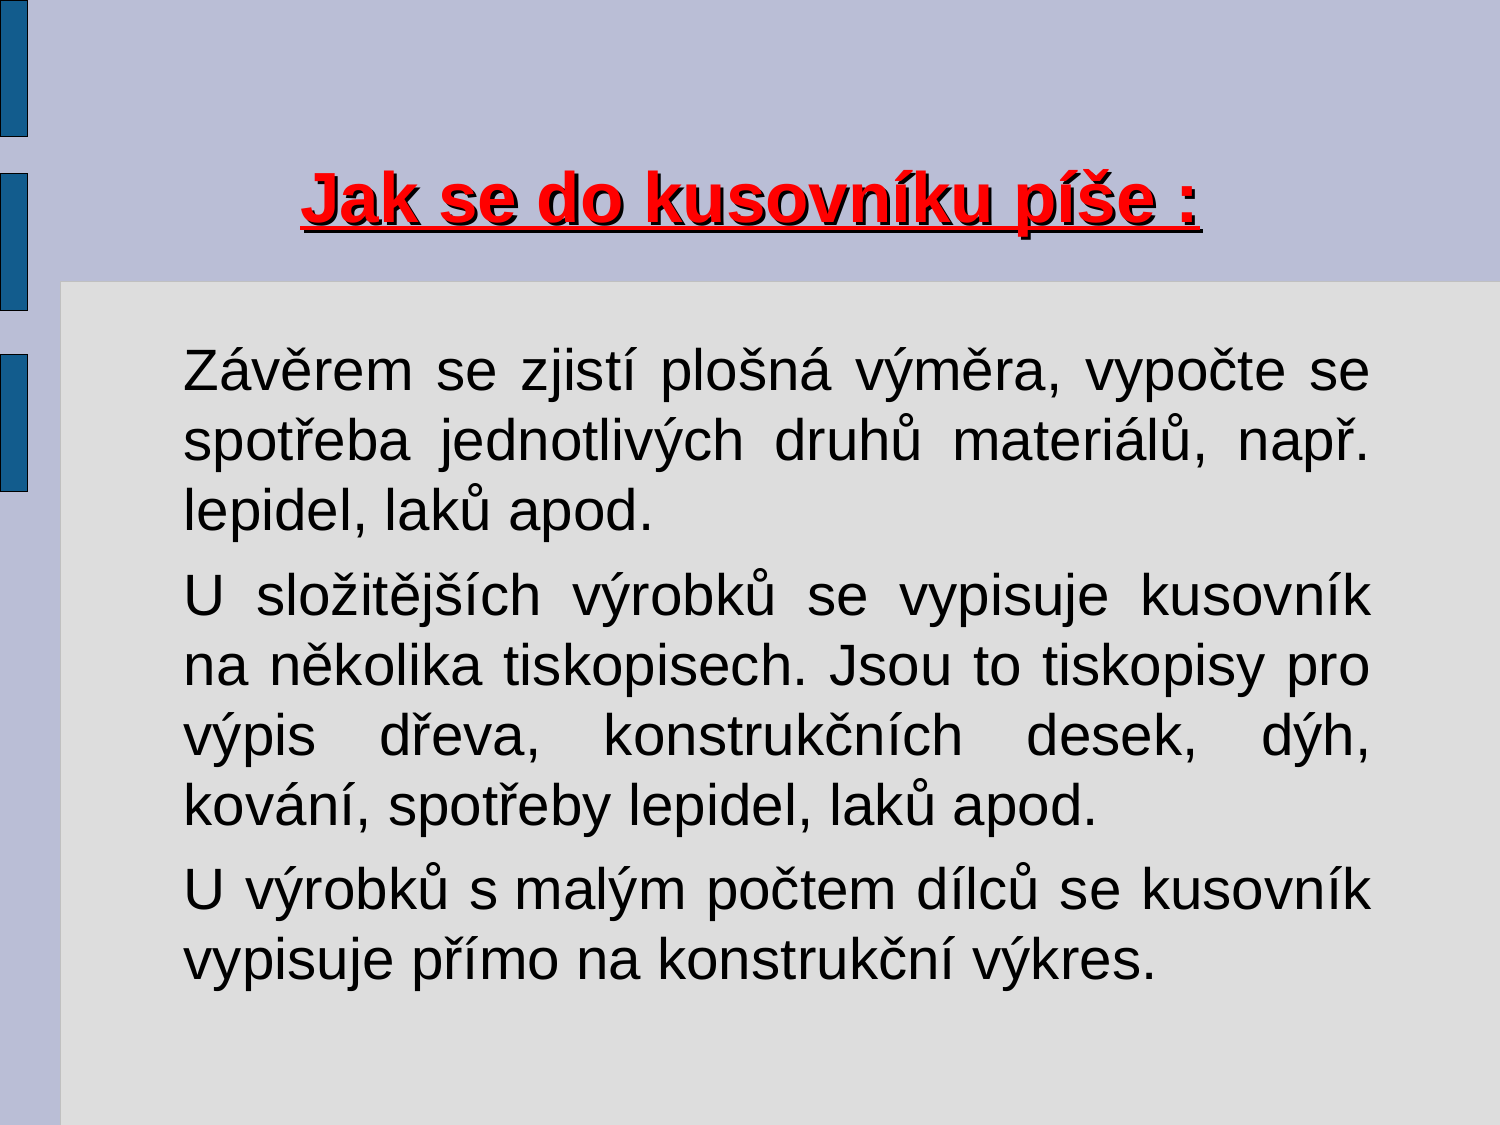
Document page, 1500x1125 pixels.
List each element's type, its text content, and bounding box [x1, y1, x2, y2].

list Závěrem se zjistí plošná výměra, vypočte se spotřeba jednotlivých druhů materiálů, např. lepidel, laků apod. U složitějších výrobků se vypisuje kusovník na několika tiskopisech. Jsou to tiskopisy pro výpis dřeva, konstrukčních desek, dýh, kování, spotřeby lepidel, laků apod. U výrobků s malým počtem dílců se kusovník vypisuje přímo na konstrukční výkres. [112, 324, 1388, 1001]
title Jak se do kusovníku píše : [112, 99, 1388, 288]
